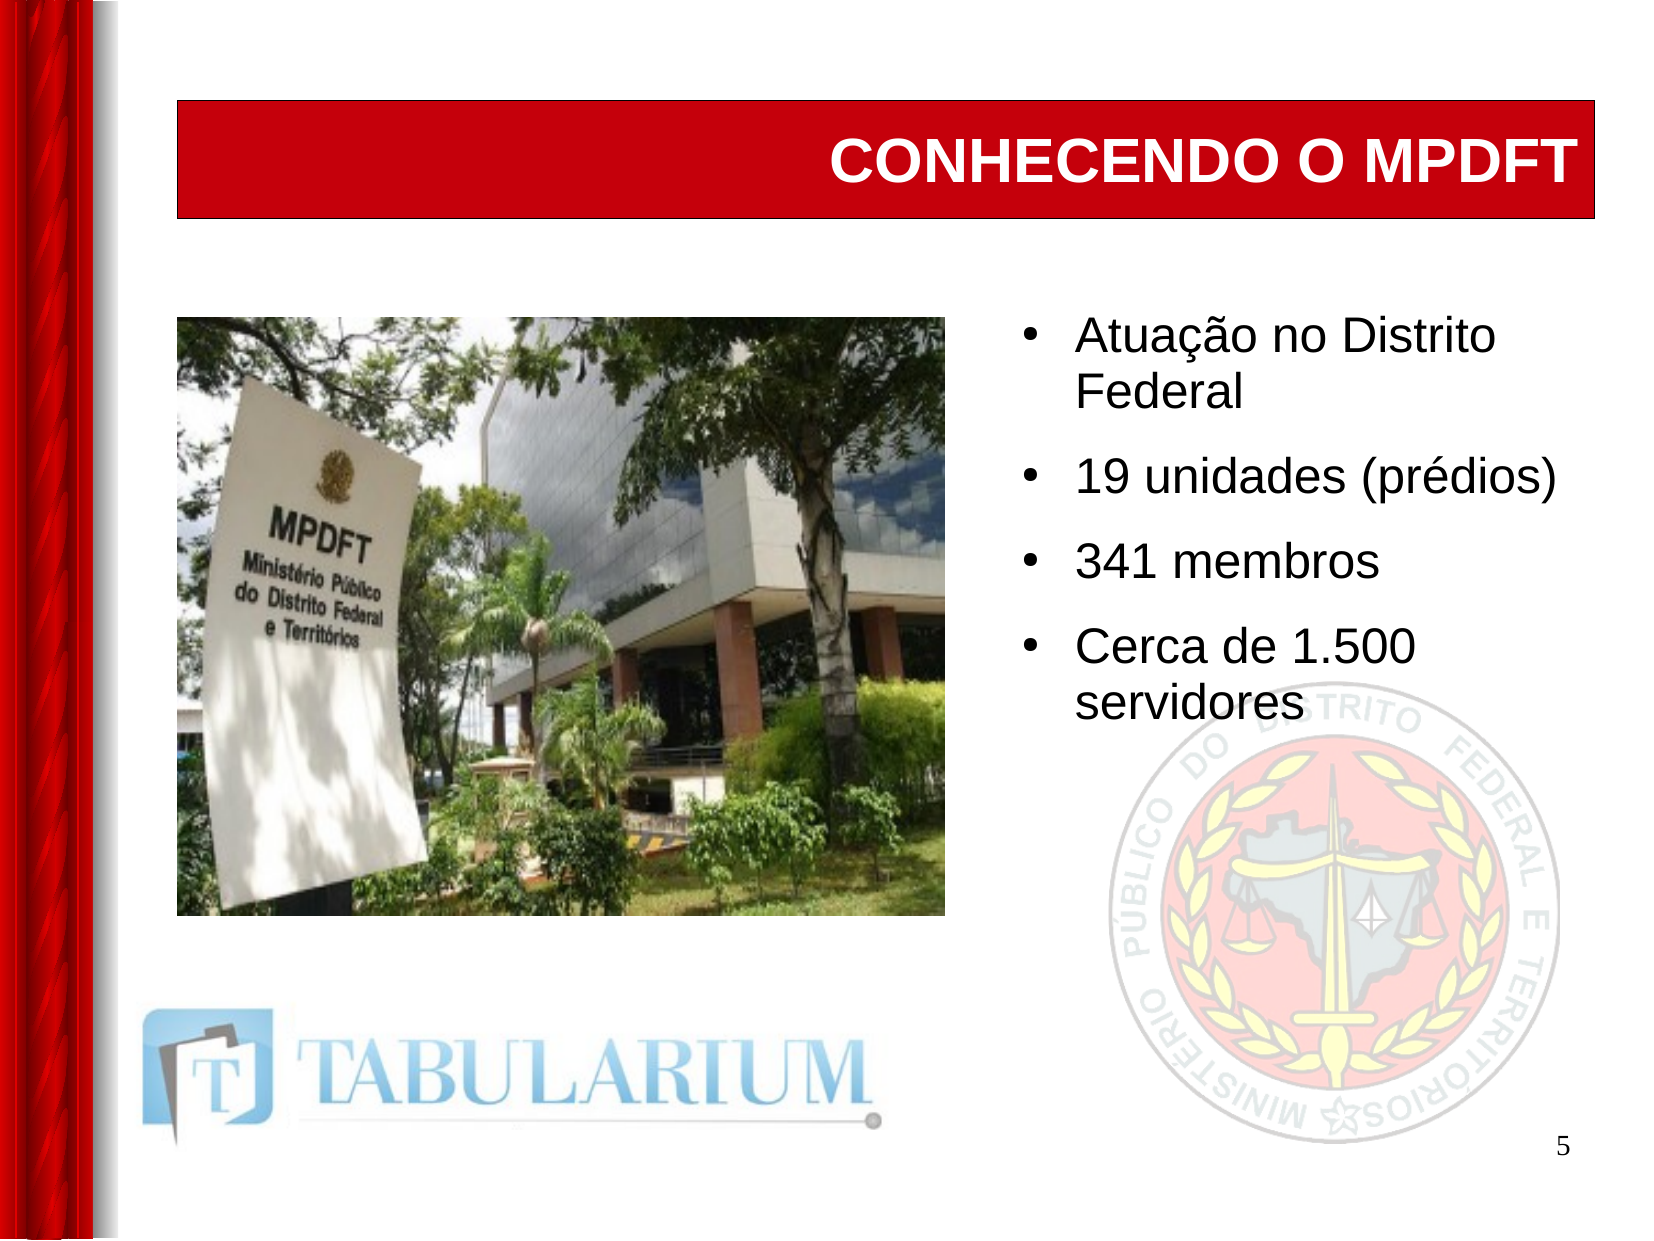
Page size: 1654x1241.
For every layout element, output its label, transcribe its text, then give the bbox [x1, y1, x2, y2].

list Atuação no Distrito Federal 19 unidades (prédios) 341 membros Cerca de 1.500 servidores [1003, 307, 1631, 916]
picture [177, 317, 945, 916]
text_box CONHECENDO O MPDFT [206, 118, 1595, 205]
